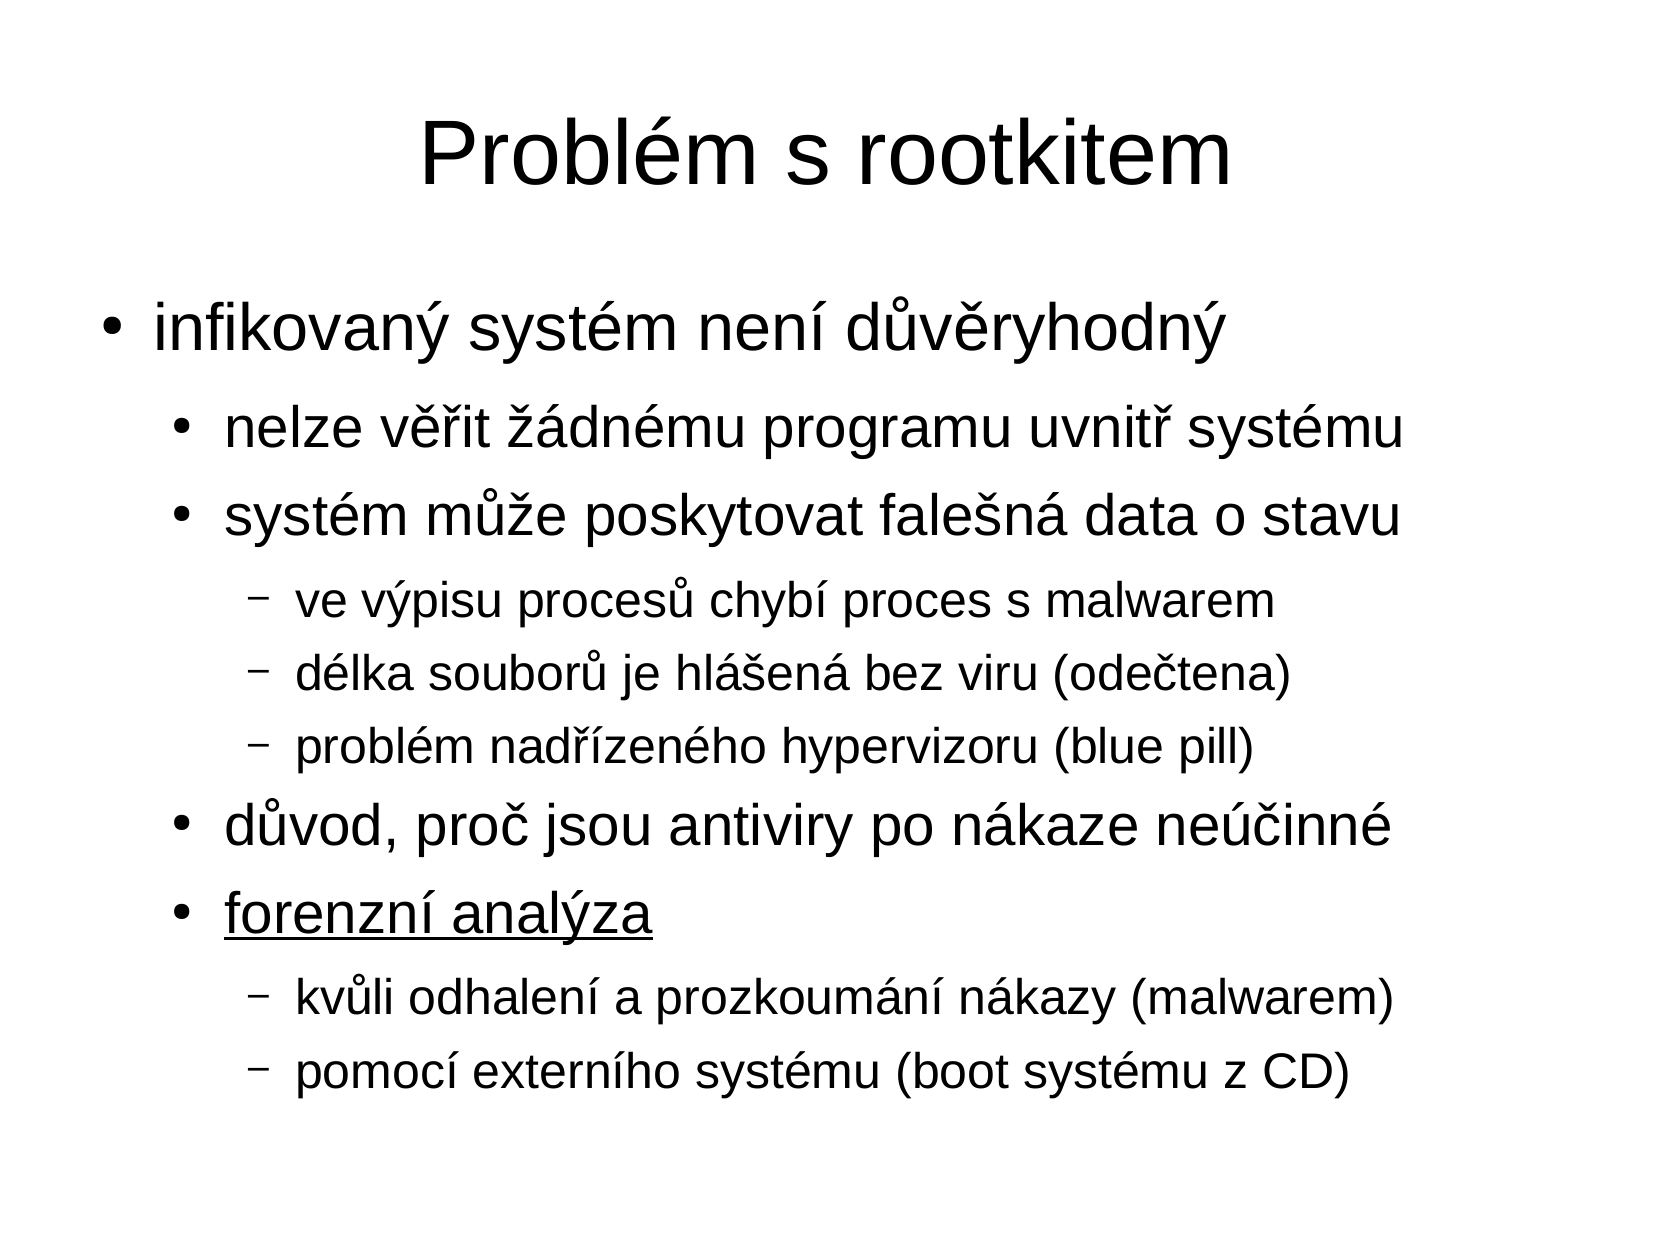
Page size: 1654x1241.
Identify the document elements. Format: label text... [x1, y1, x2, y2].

list infikovaný systém není důvěryhodný nelze věřit žádnému programu uvnitř systému systém může poskytovat falešná data o stavu ve výpisu procesů chybí proces s malwarem délka souborů je hlášená bez viru (odečtena) problém nadřízeného hypervizoru (blue pill) důvod, proč jsou antiviry po nákaze neúčinné forenzní analýza kvůli odhalení a prozkoumání nákazy (malwarem) pomocí externího systému (boot systému z CD) [82, 290, 1571, 1099]
title Problém s rootkitem [82, 49, 1571, 257]
